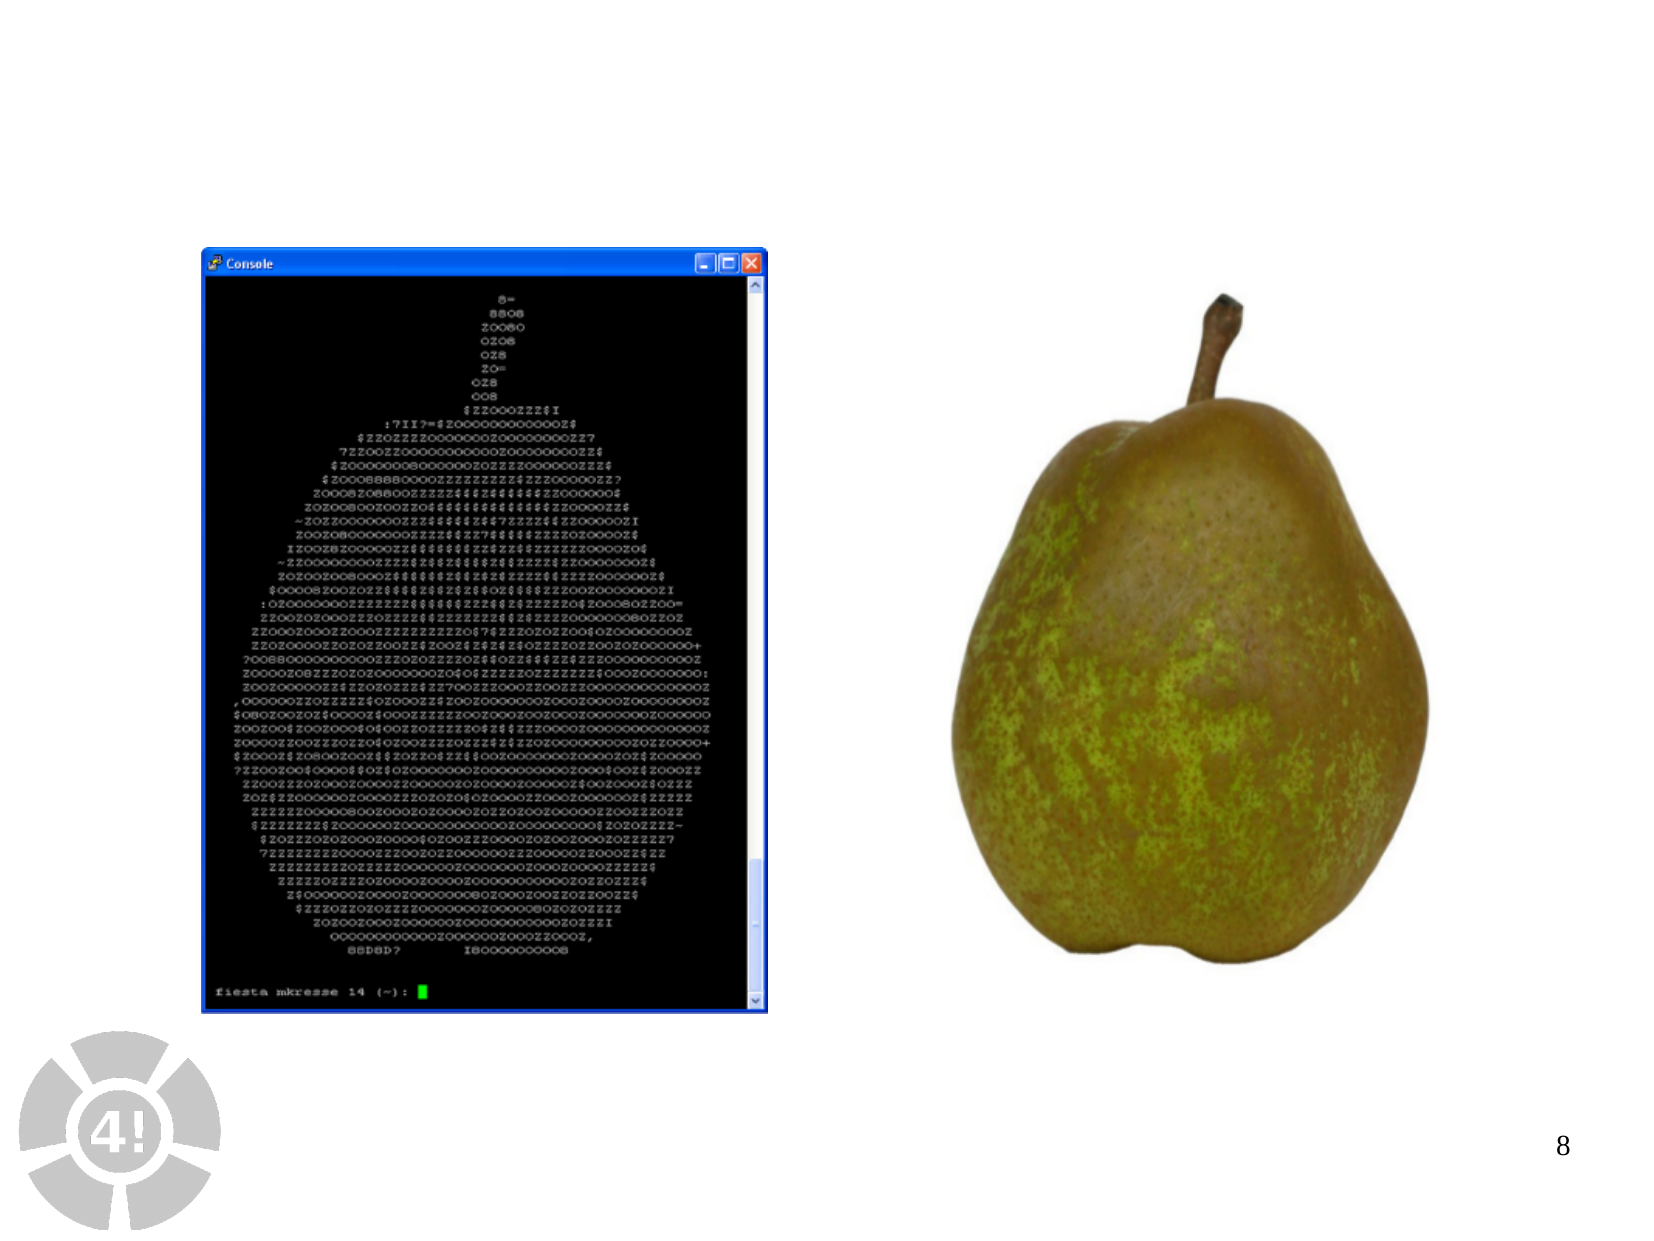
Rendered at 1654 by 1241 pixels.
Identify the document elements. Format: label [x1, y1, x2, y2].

picture [910, 247, 1477, 1014]
picture [11, 1031, 226, 1230]
picture [201, 247, 768, 1014]
